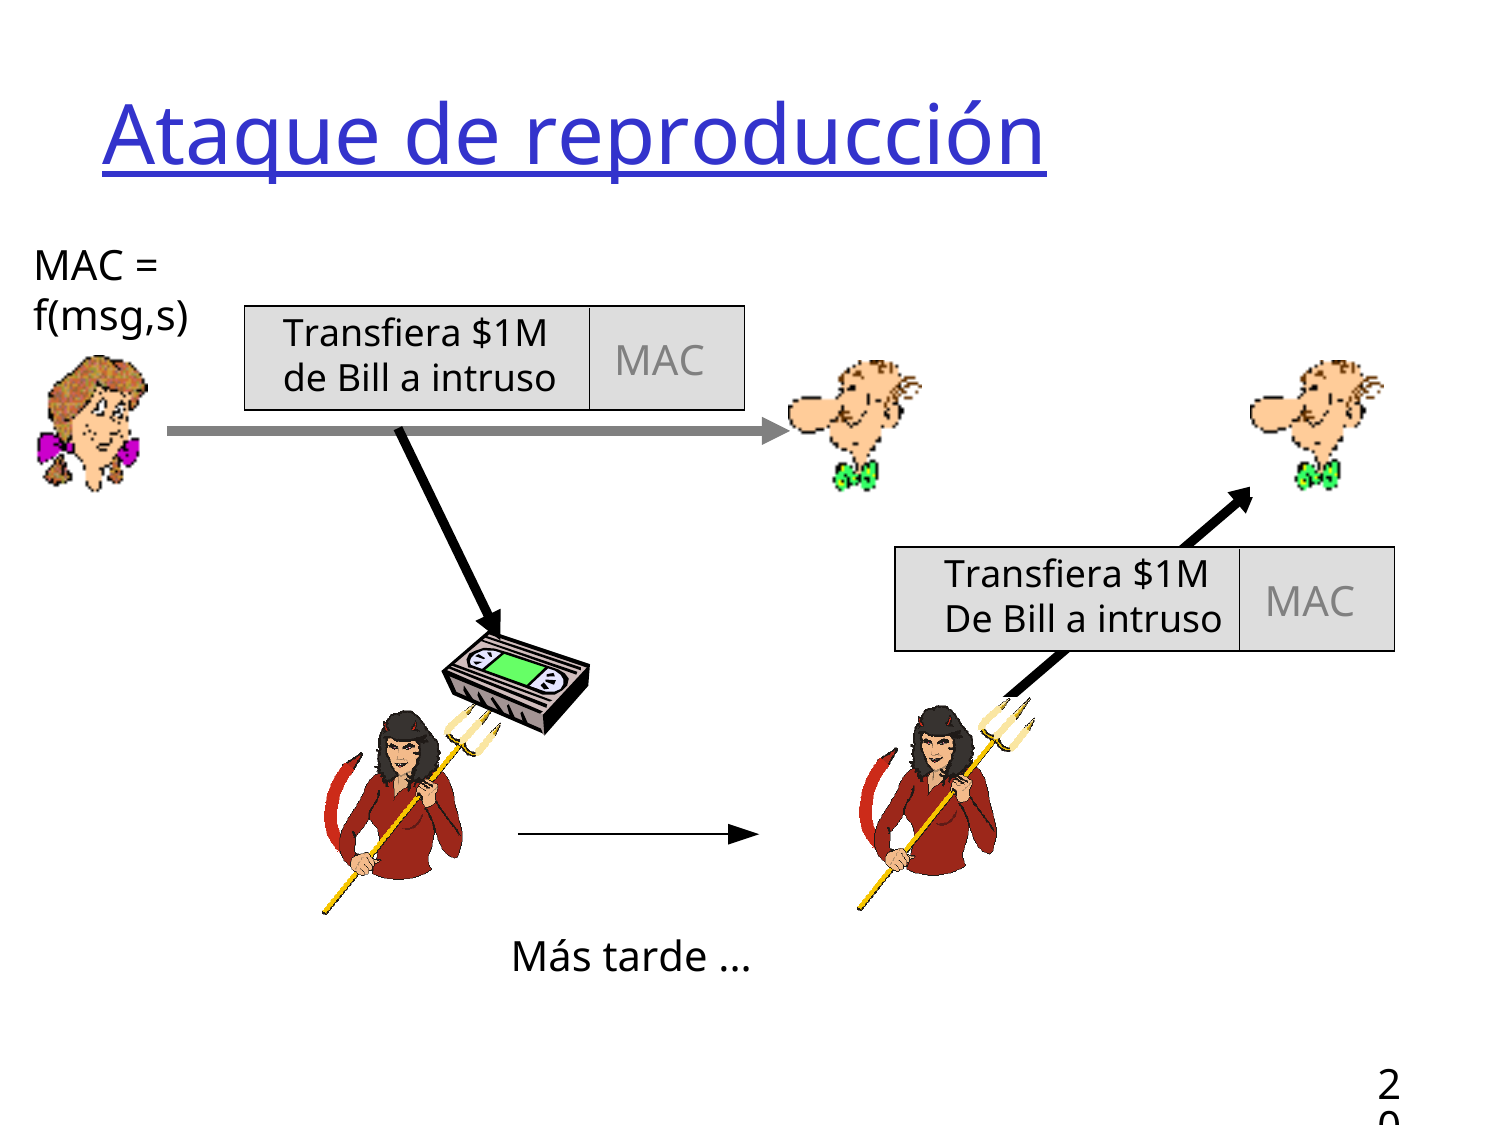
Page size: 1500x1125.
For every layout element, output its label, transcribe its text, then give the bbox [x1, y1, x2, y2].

picture [788, 360, 922, 498]
picture [857, 697, 1035, 911]
picture [322, 702, 501, 915]
text_box [244, 306, 745, 410]
text_box MAC [599, 326, 721, 392]
text_box Más tarde ... [495, 922, 818, 990]
picture [33, 355, 148, 498]
title Ataque de reproducción [87, 23, 1363, 239]
text_box MAC [1249, 566, 1371, 633]
text_box Transfiera $1M de Bill a intruso [268, 301, 573, 408]
text_box [894, 546, 1395, 651]
text_box MAC = f(msg,s) [18, 231, 204, 347]
picture [1250, 360, 1384, 497]
text_box [441, 629, 592, 737]
text_box Transfiera $1M De Bill a intruso [929, 542, 1238, 648]
